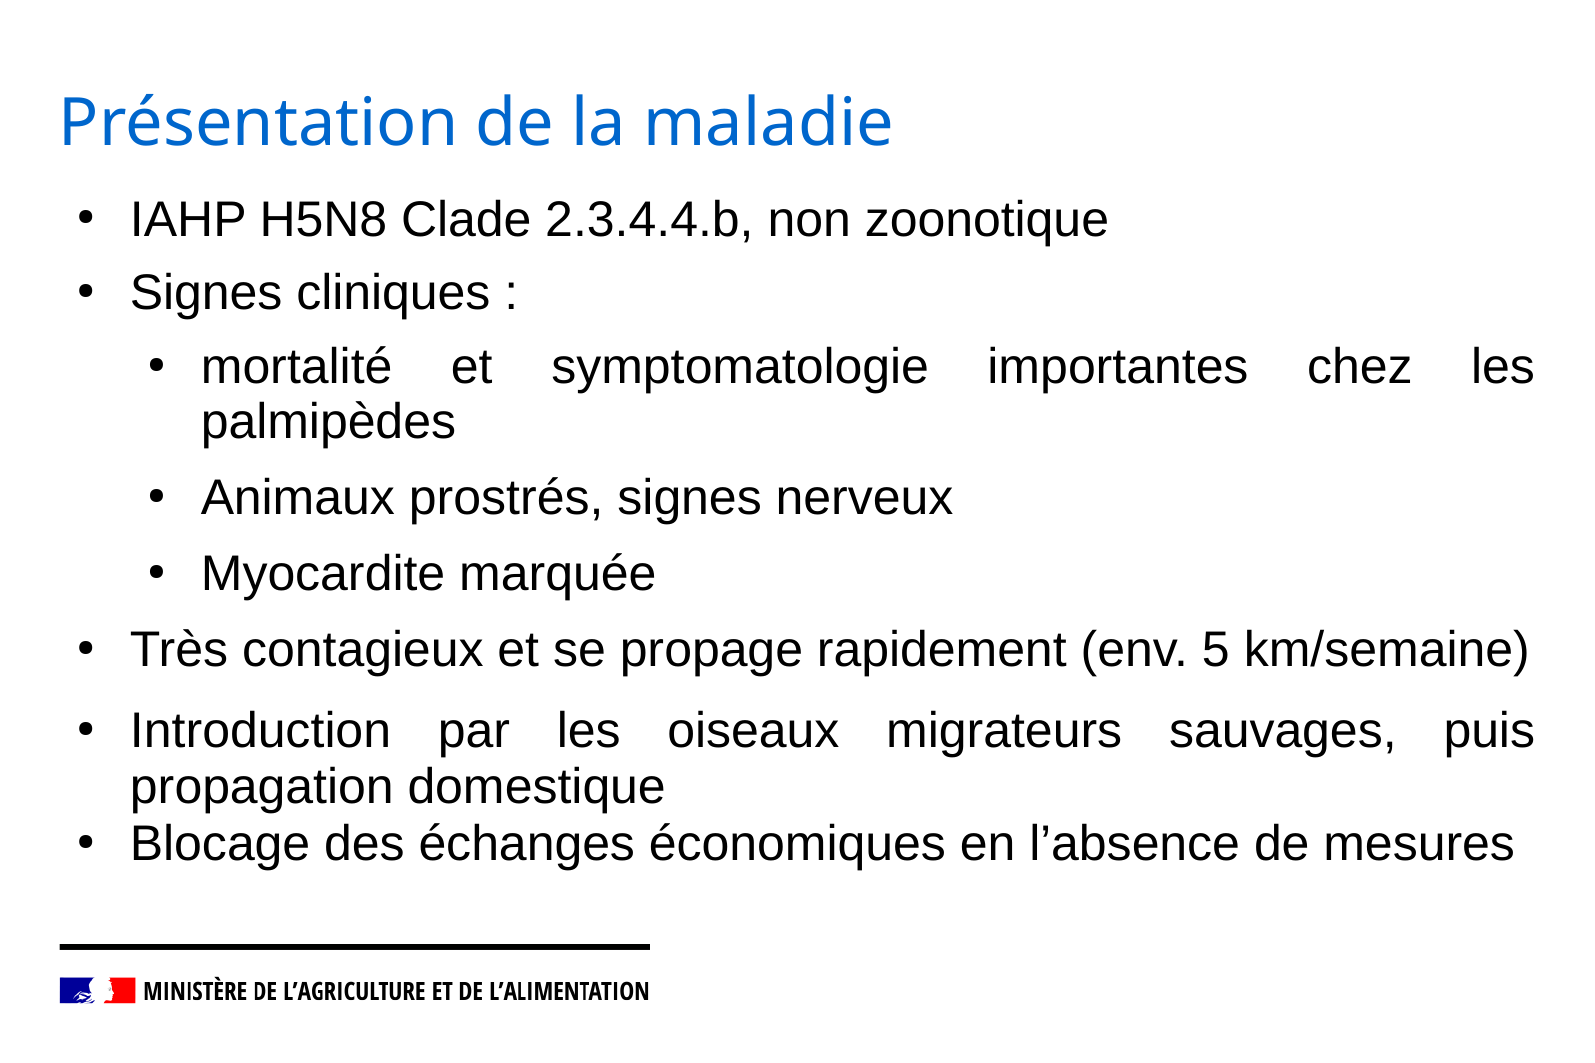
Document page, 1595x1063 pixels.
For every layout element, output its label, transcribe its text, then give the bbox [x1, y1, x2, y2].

list IAHP H5N8 Clade 2.3.4.4.b, non zoonotique Signes cliniques : mortalité et symptomatologie importantes chez les palmipèdes Animaux prostrés, signes nerveux Myocardite marquée Très contagieux et se propage rapidement (env. 5 km/semaine) Introduction par les oiseaux migrateurs sauvages, puis propagation domestique Blocage des échanges économiques en l’absence de mesures [59, 190, 1536, 916]
title Présentation de la maladie [59, 17, 1536, 166]
picture [59, 944, 650, 1004]
